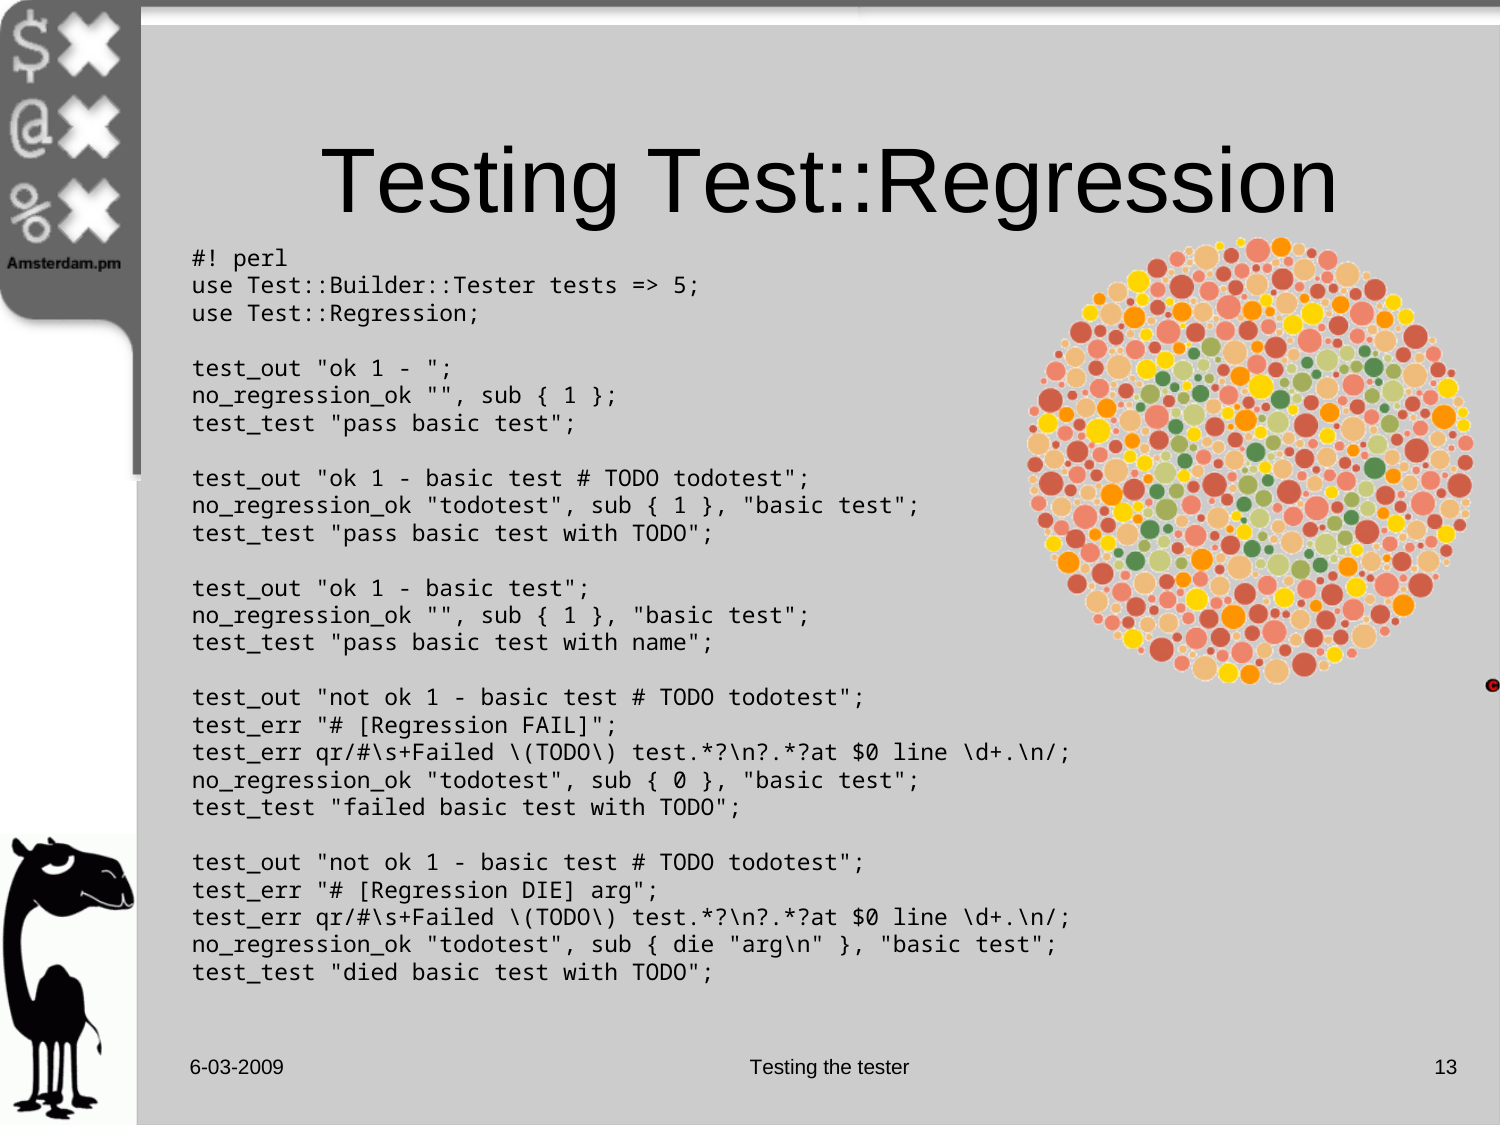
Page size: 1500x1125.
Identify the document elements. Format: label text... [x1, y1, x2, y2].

picture [0, 0, 1500, 481]
text_box #! perl use Test::Builder::Tester tests => 5; use Test::Regression; test_out "ok 1 - "; no_regression_ok "", sub { 1 }; test_test "pass basic test"; test_out "ok 1 - basic test # TODO todotest"; no_regression_ok "todotest", sub { 1 }, "basic test"; test_test "pass basic test with TODO"; test_out "ok 1 - basic test"; no_regression_ok "", sub { 1 }, "basic test"; test_test "pass basic test with name"; test_out "not ok 1 - basic test # TODO todotest"; test_err "# [Regression FAIL]"; test_err qr/#\s+Failed \(TODO\) test.*?\n?.*?at $0 line \d+.\n/; no_regression_ok "todotest", sub { 0 }, "basic test"; test_test "failed basic test with TODO"; test_out "not ok 1 - basic test # TODO todotest"; test_err "# [Regression DIE] arg"; test_err qr/#\s+Failed \(TODO\) test.*?\n?.*?at $0 line \d+.\n/; no_regression_ok "todotest", sub { die "arg\n" }, "basic test"; test_test "died basic test with TODO"; [177, 236, 1447, 1091]
title Testing Test::Regression [187, 94, 1474, 236]
picture [0, 834, 136, 1125]
picture [1027, 236, 1500, 699]
